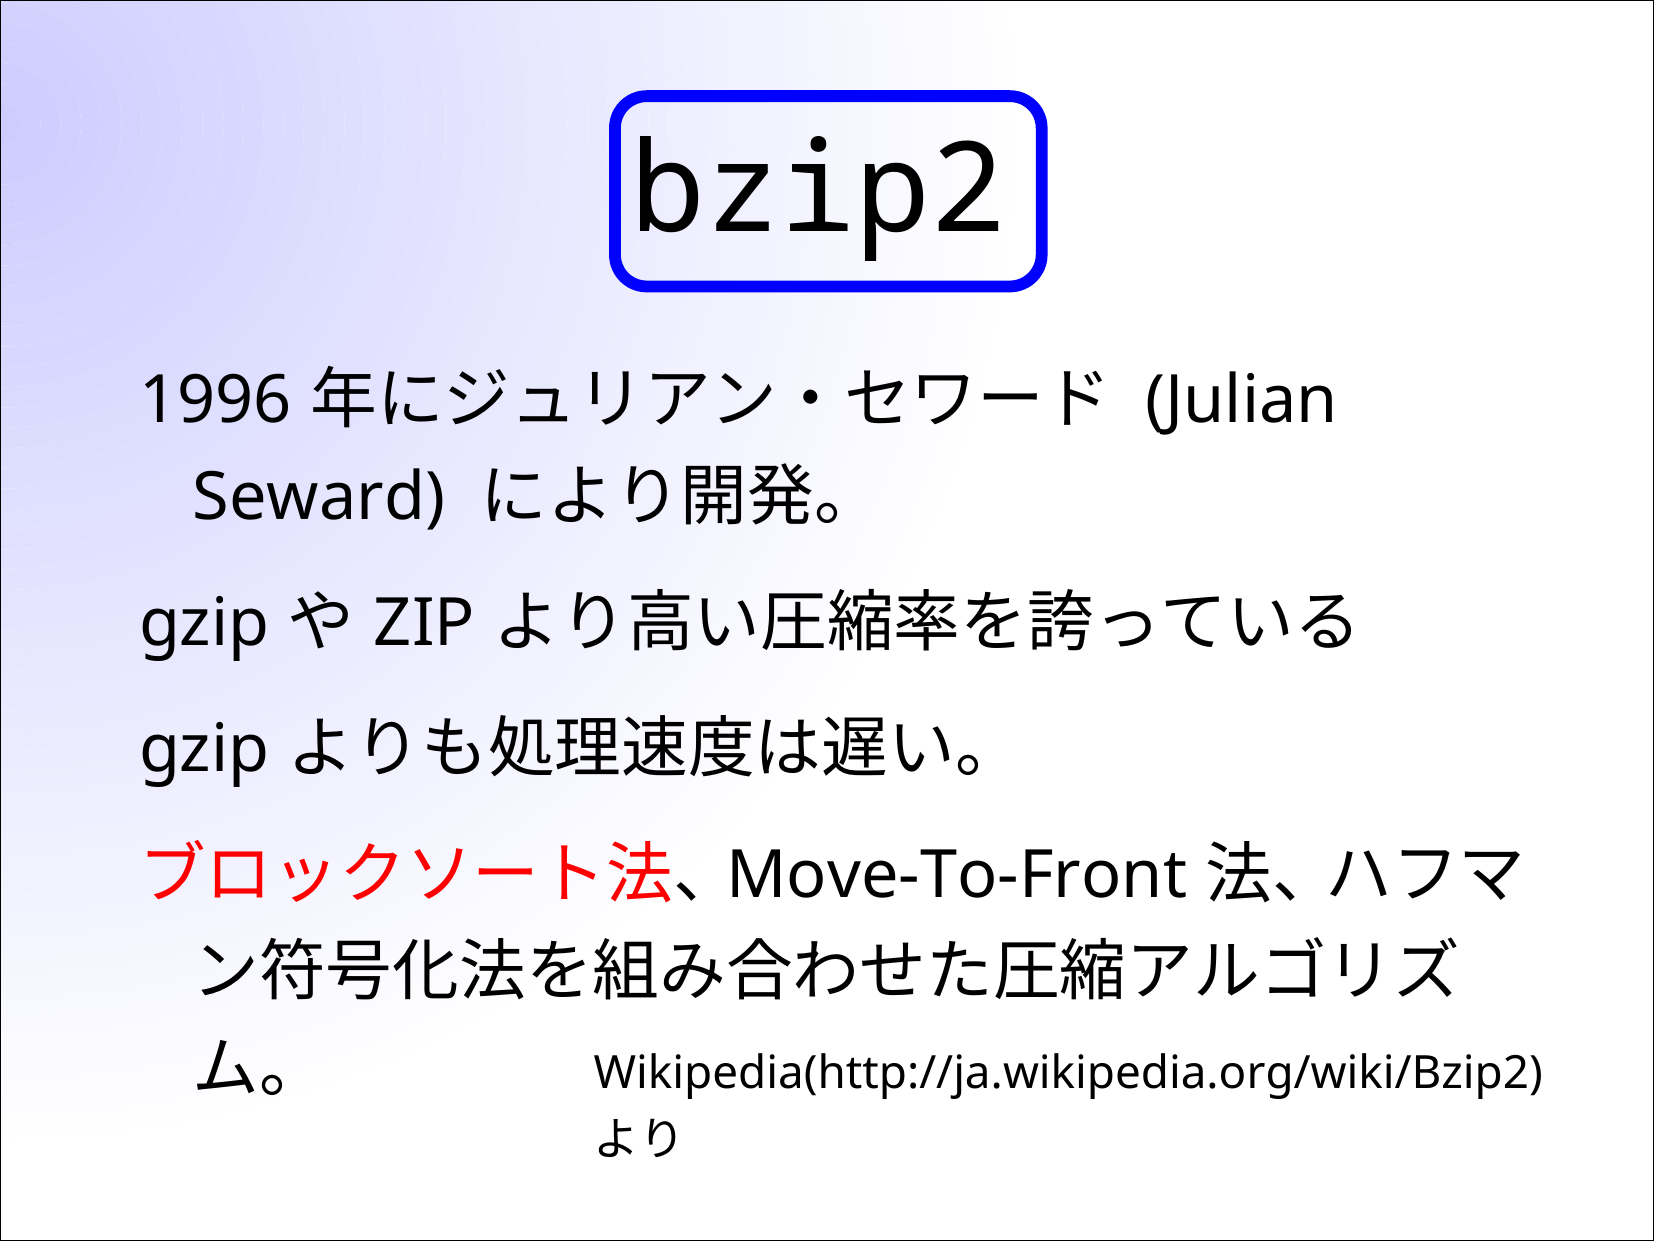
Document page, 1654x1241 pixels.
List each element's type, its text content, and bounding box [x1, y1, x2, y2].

title bzip2 [621, 103, 1035, 280]
list 1996年にジュリアン・セワード (Julian Seward) により開発。 gzipやZIPより高い圧縮率を誇っている gzipよりも処理速度は遅い。 ブロックソート法、Move-To-Front法、ハフマン符号化法を組み合わせた圧縮アルゴリズム。 [121, 344, 1534, 1127]
text_box Wikipedia(http://ja.wikipedia.org/wiki/Bzip2) より [593, 1039, 1617, 1132]
title bzip2 [111, 78, 1524, 287]
